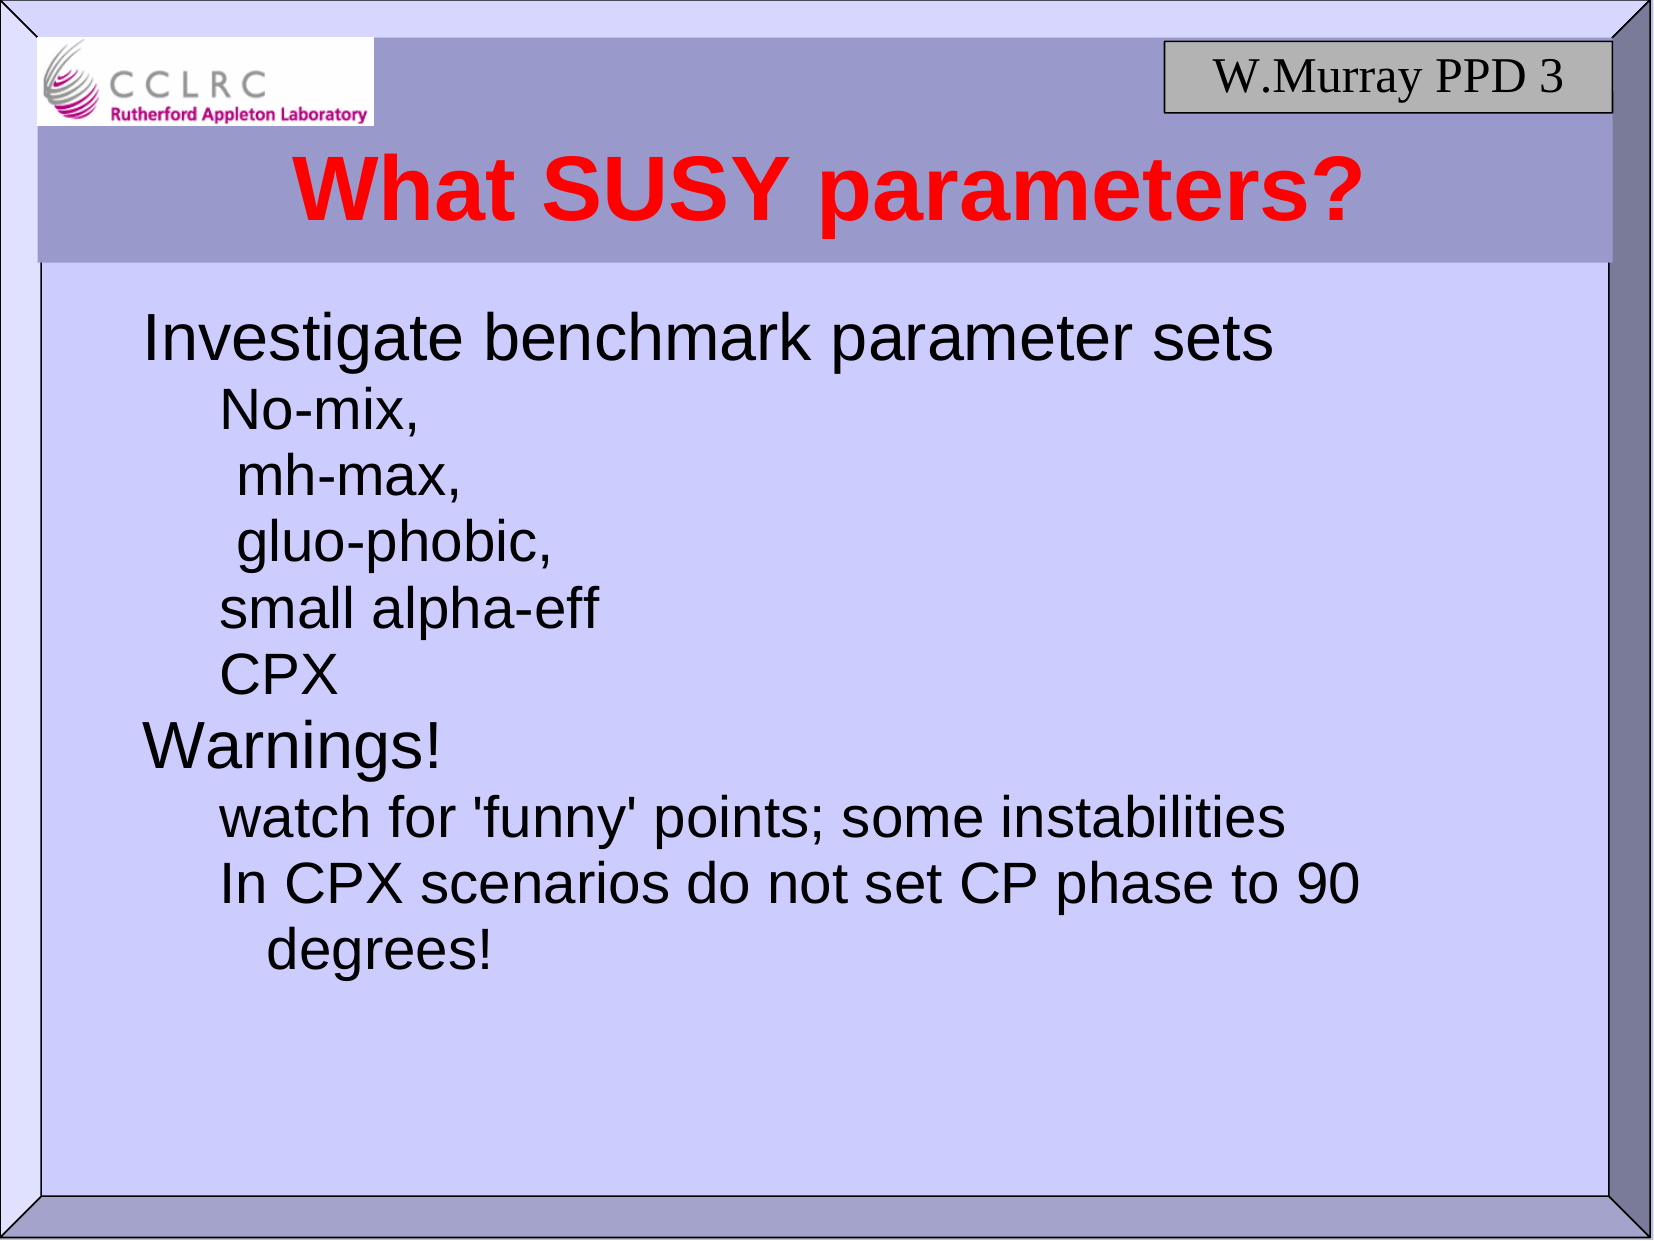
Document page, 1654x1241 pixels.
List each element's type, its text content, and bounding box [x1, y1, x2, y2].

title What SUSY parameters? [124, 112, 1537, 263]
list Investigate benchmark parameter sets No-mix, mh-max, gluo-phobic, small alpha-eff CPX Warnings! watch for 'funny' points; some instabilities In CPX scenarios do not set CP phase to 90 degrees! [125, 298, 1473, 1033]
picture [37, 37, 374, 126]
